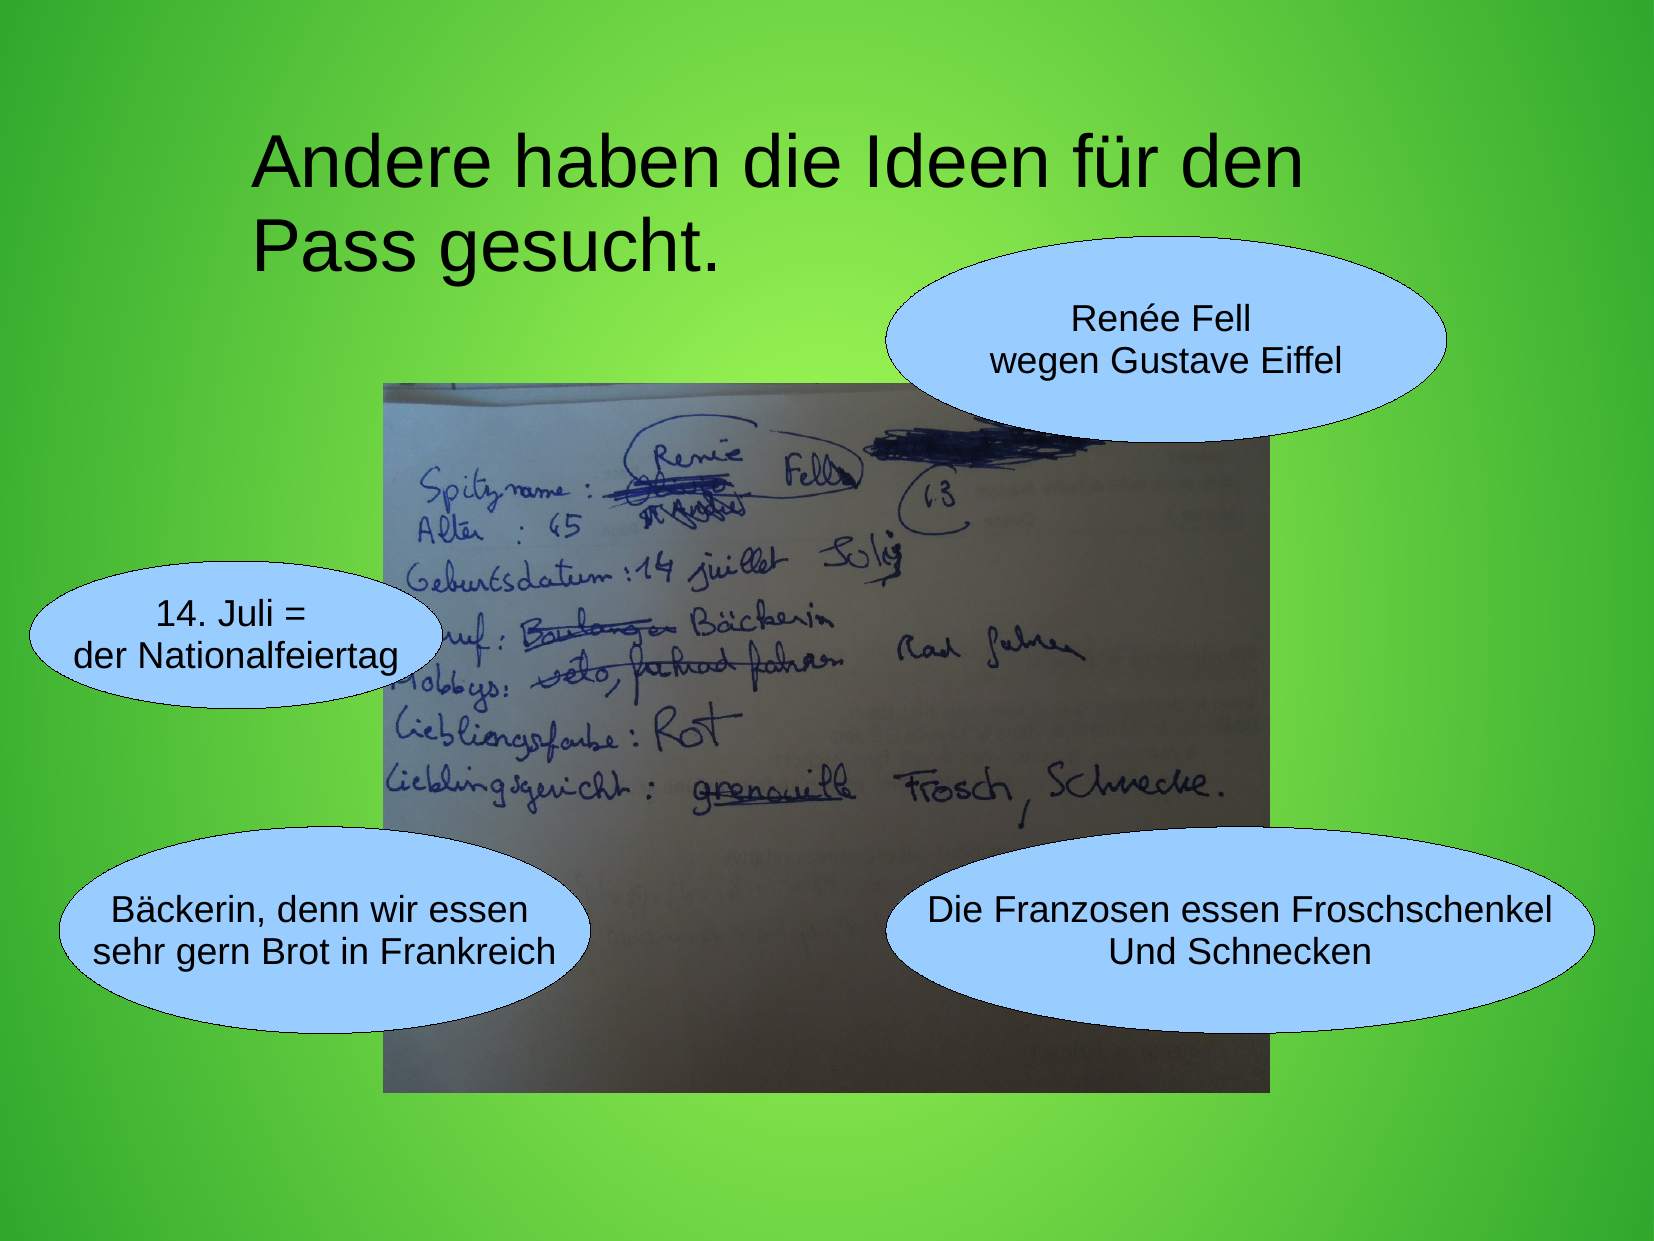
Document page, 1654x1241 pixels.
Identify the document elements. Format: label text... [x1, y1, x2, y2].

text_box Bäckerin, denn wir essen sehr gern Brot in Frankreich [59, 826, 591, 1034]
text_box 14. Juli = der Nationalfeiertag [29, 561, 443, 709]
text_box Andere haben die Ideen für den Pass gesucht. [236, 112, 1388, 296]
text_box Renée Fell wegen Gustave Eiffel [885, 236, 1447, 443]
picture [383, 383, 1270, 1093]
text_box Die Franzosen essen Froschschenkel Und Schnecken [885, 826, 1595, 1034]
